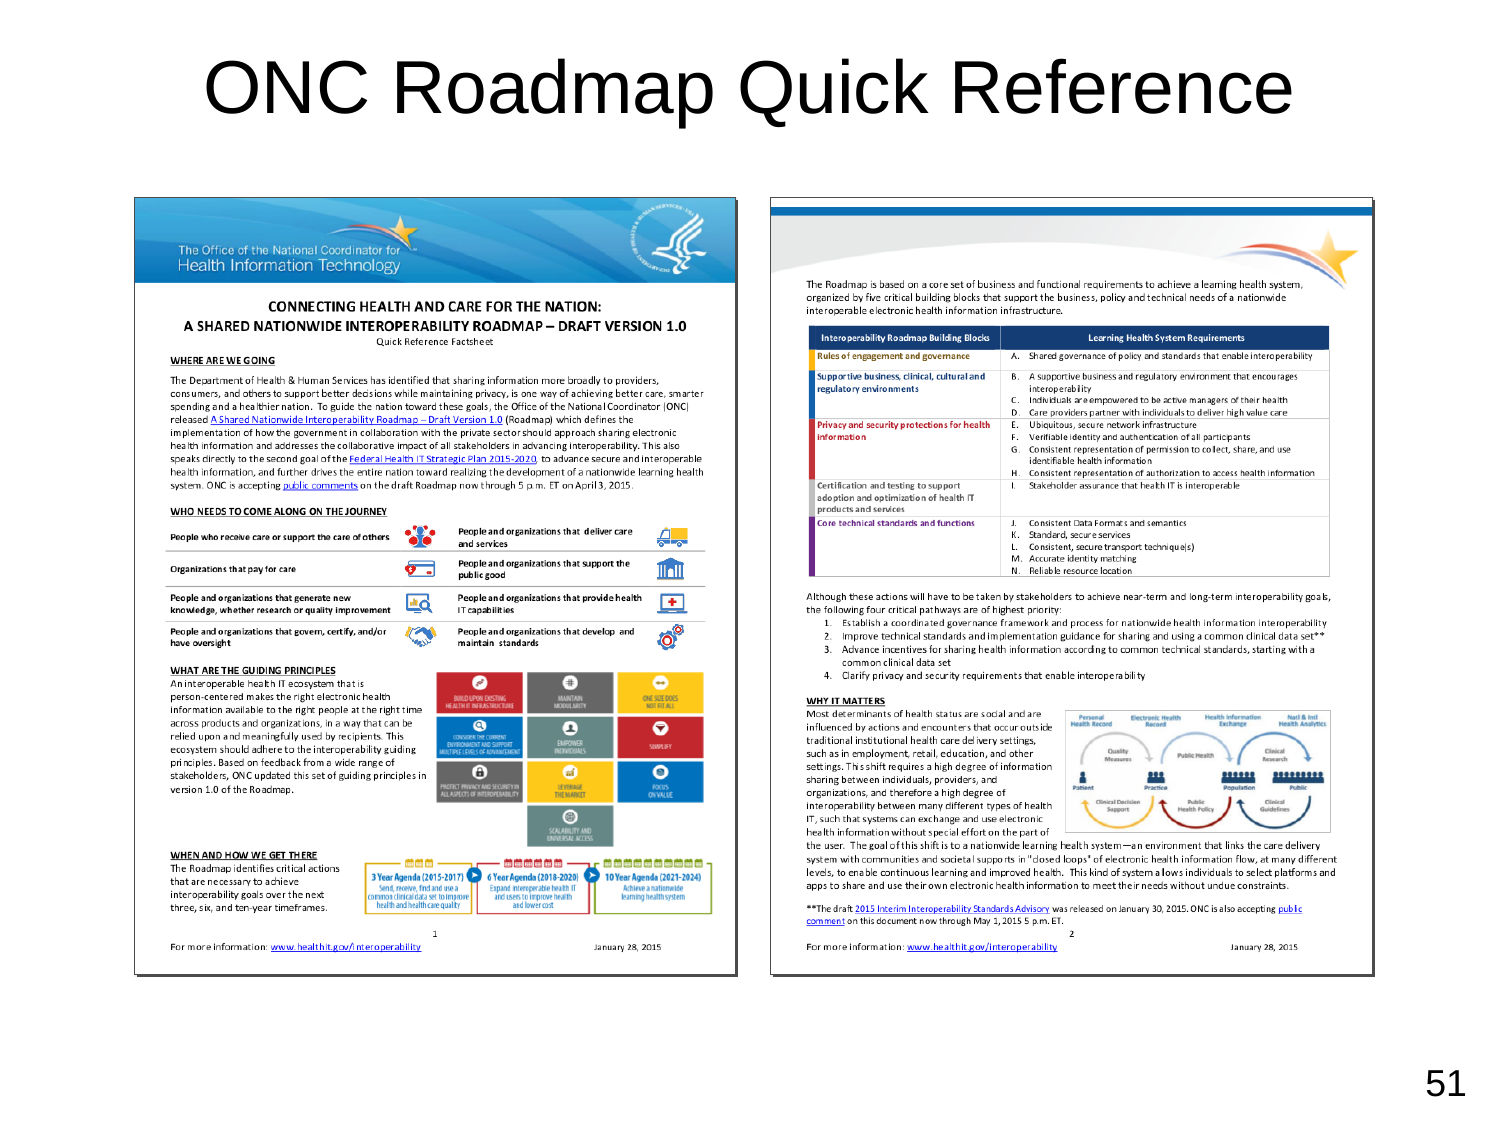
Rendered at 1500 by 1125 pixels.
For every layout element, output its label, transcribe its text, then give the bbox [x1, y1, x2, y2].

title ONC Roadmap Quick Reference [75, 21, 1425, 147]
picture [770, 197, 1375, 977]
picture [134, 197, 738, 977]
